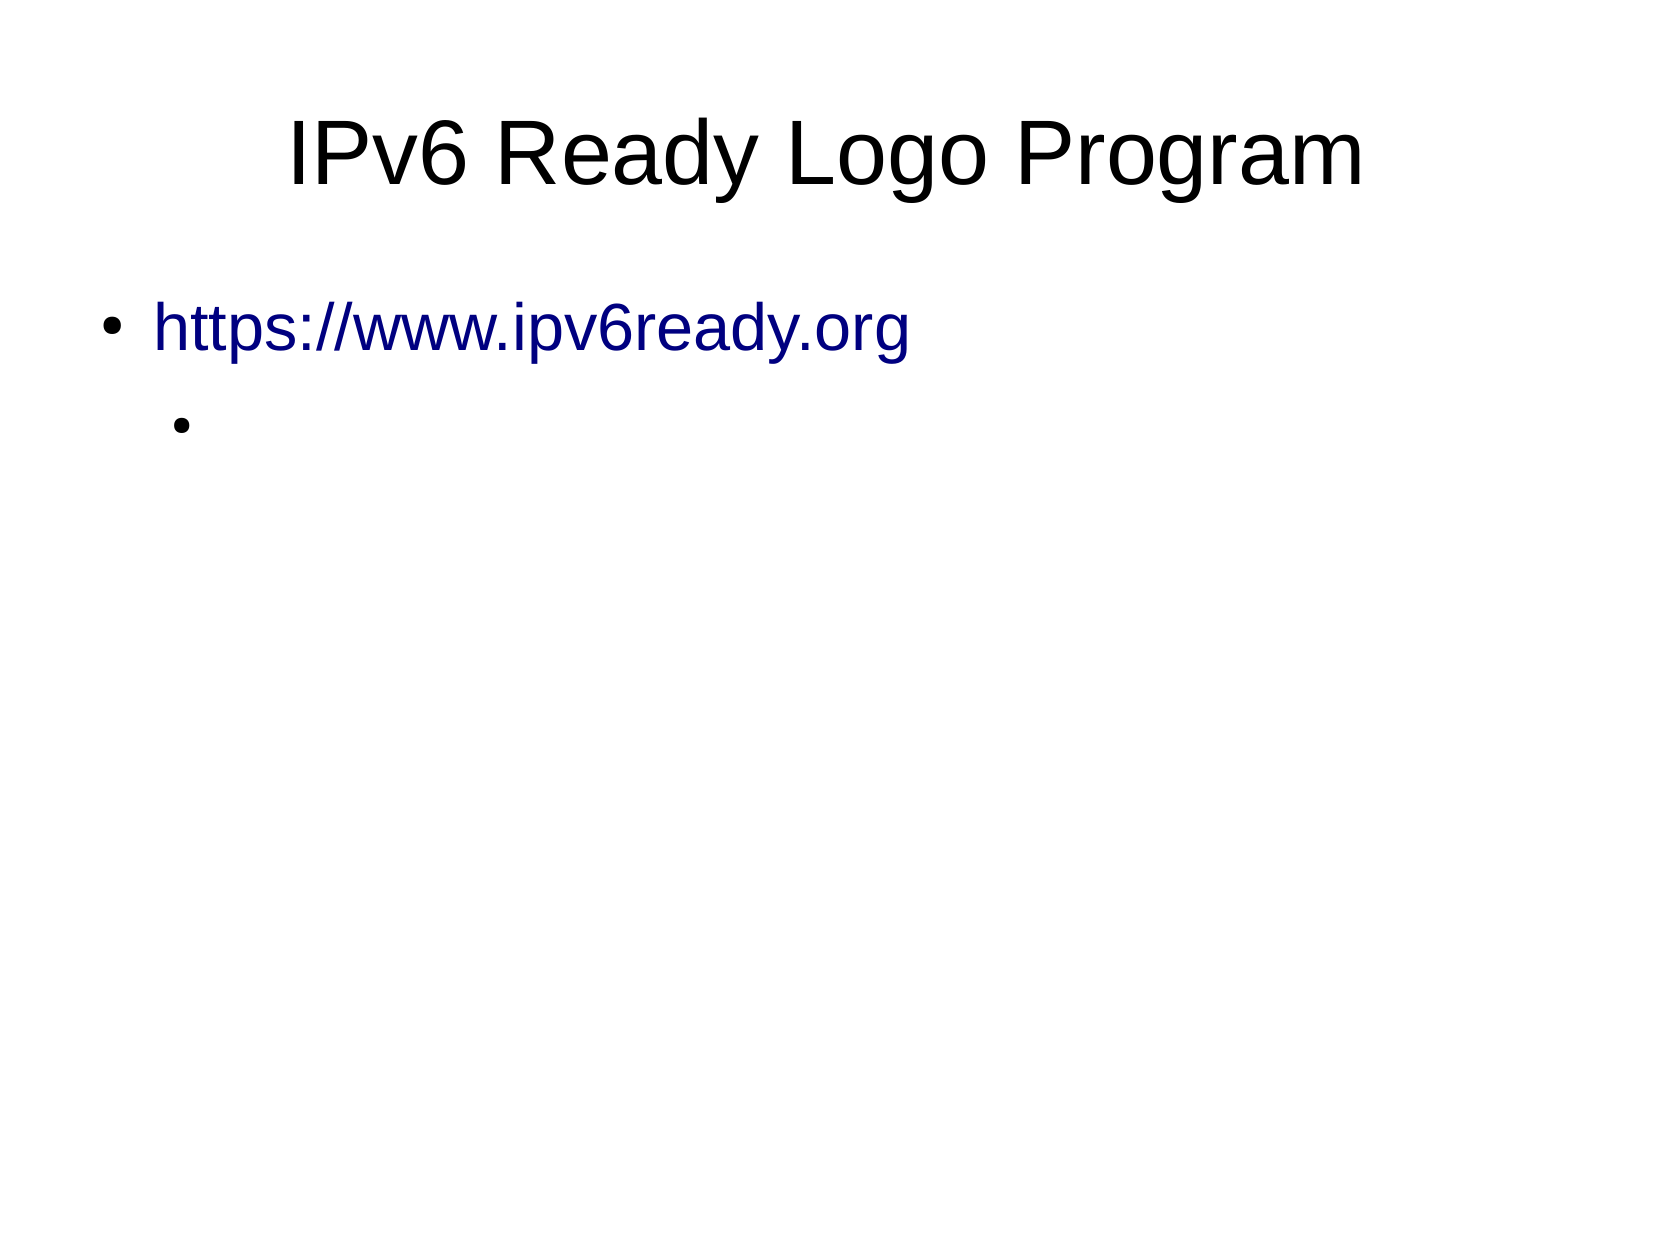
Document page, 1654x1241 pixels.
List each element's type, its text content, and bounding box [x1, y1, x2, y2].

title IPv6 Ready Logo Program [82, 49, 1571, 257]
list https://www.ipv6ready.org [82, 290, 1571, 1010]
